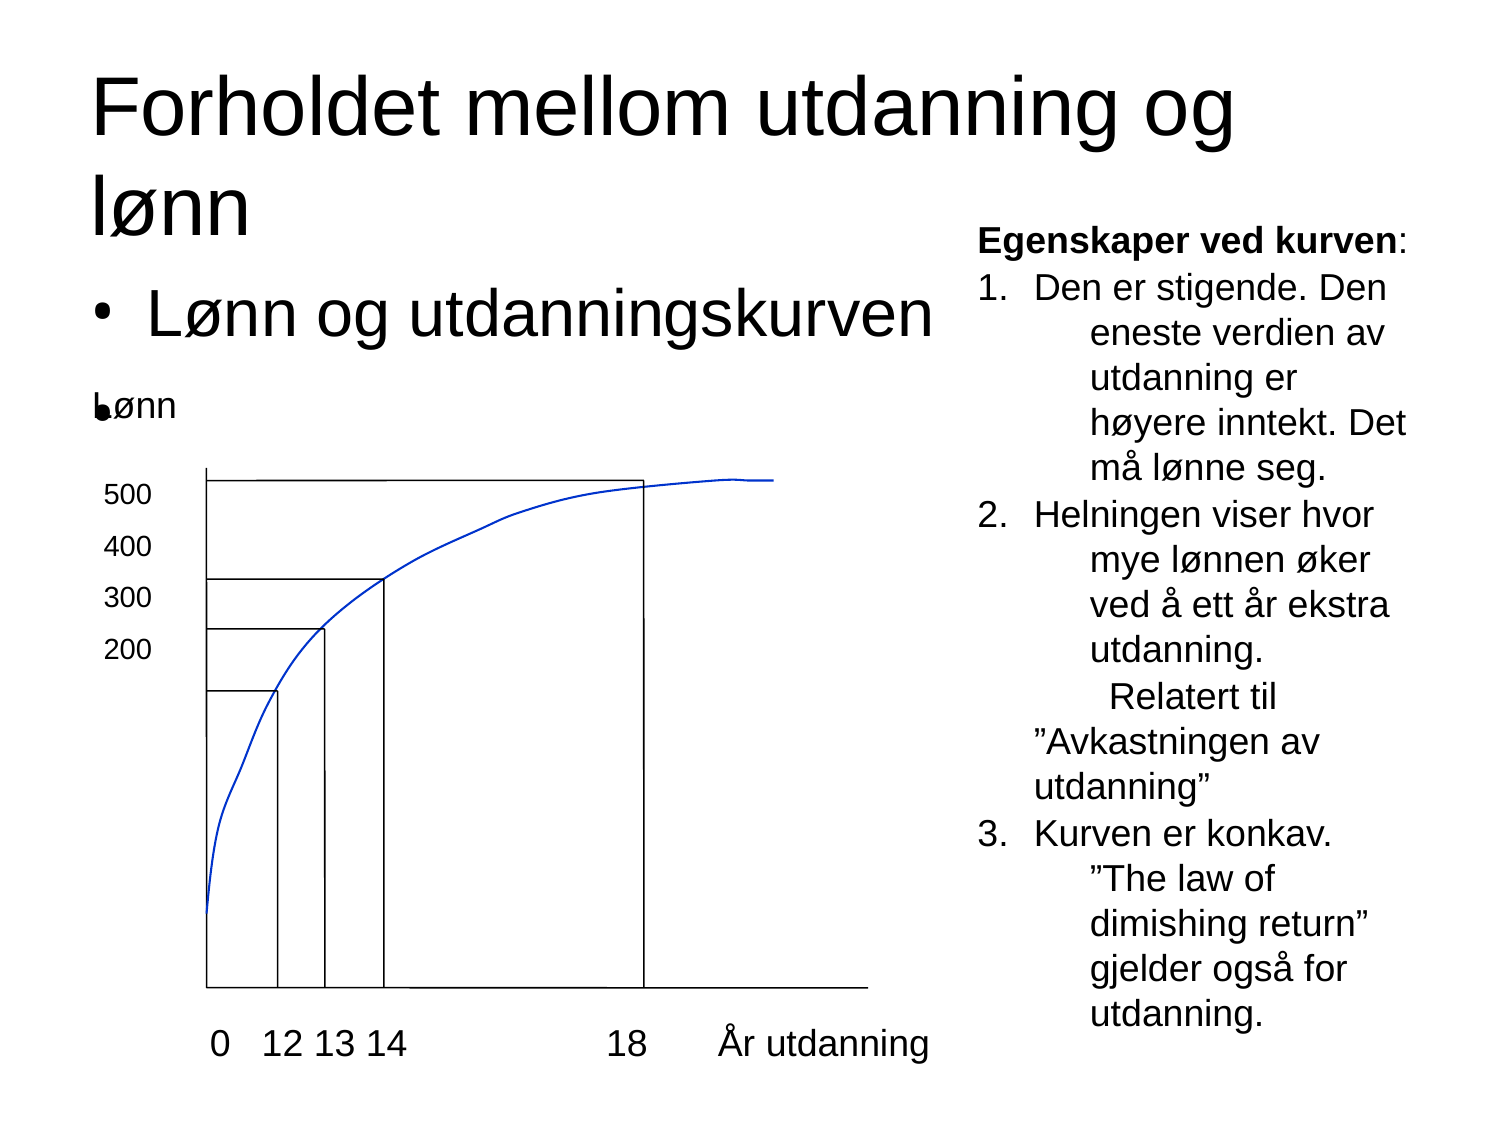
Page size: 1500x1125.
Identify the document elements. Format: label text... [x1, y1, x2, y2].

text_box Lønn [76, 373, 207, 434]
text_box Egenskaper ved kurven: Den er stigende. Den eneste verdien av utdanning er høyere inntekt. Det må lønne seg. Helningen viser hvor mye lønnen øker ved å ett år ekstra utdanning. Relatert til ”Avkastningen av utdanning” Kurven er konkav. ”The law of dimishing return” gjelder også for utdanning. [962, 208, 1436, 1103]
list Lønn og utdanningskurven [75, 262, 962, 1083]
text_box År utdanning [702, 1011, 962, 1072]
text_box 0 12 13 14 18 [194, 1011, 680, 1072]
text_box 500 400 300 200 [88, 467, 184, 676]
title Forholdet mellom utdanning og lønn [75, 45, 1426, 233]
